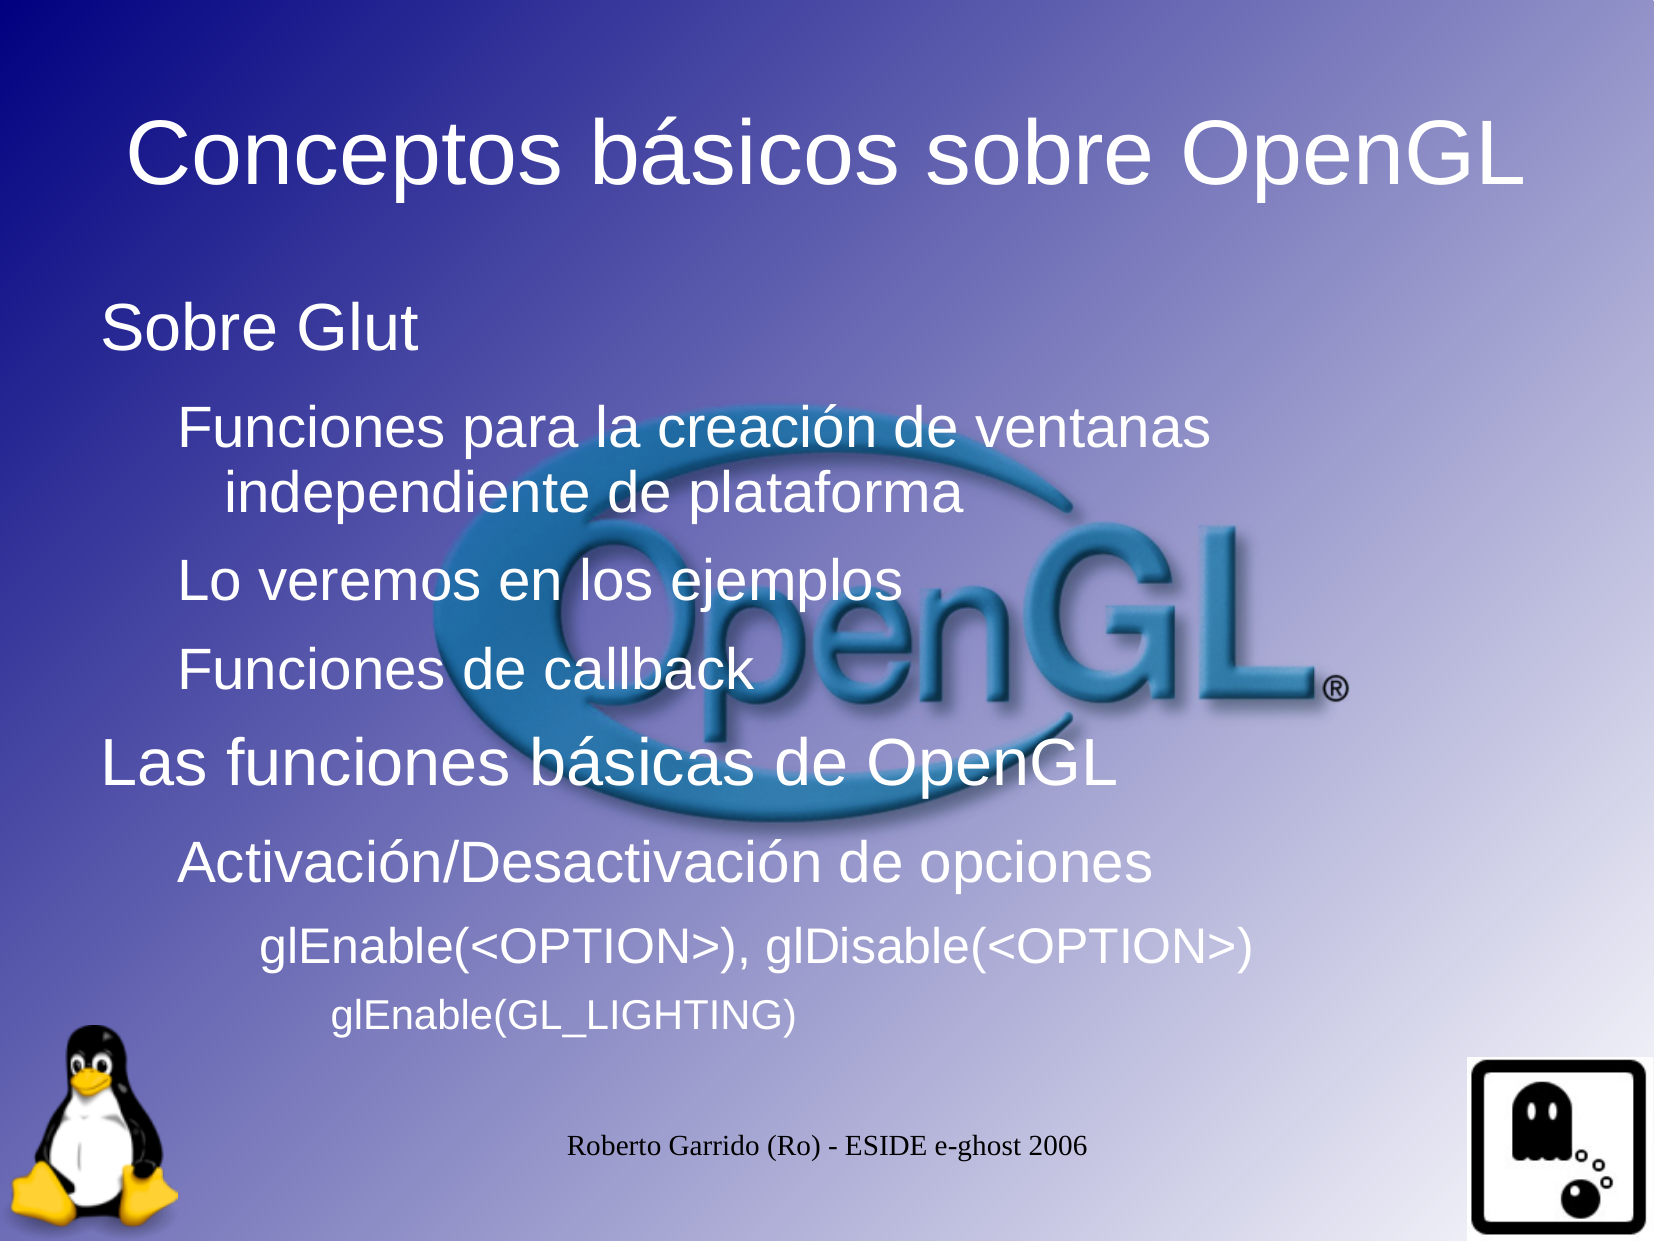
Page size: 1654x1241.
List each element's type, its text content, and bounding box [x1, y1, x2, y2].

list Sobre Glut Funciones para la creación de ventanas independiente de plataforma Lo veremos en los ejemplos Funciones de callback Las funciones básicas de OpenGL Activación/Desactivación de opciones glEnable(<OPTION>), glDisable(<OPTION>) glEnable(GL_LIGHTING) [82, 290, 1571, 1109]
title Conceptos básicos sobre OpenGL [82, 49, 1571, 257]
picture [0, 1025, 178, 1241]
picture [1467, 1057, 1654, 1241]
